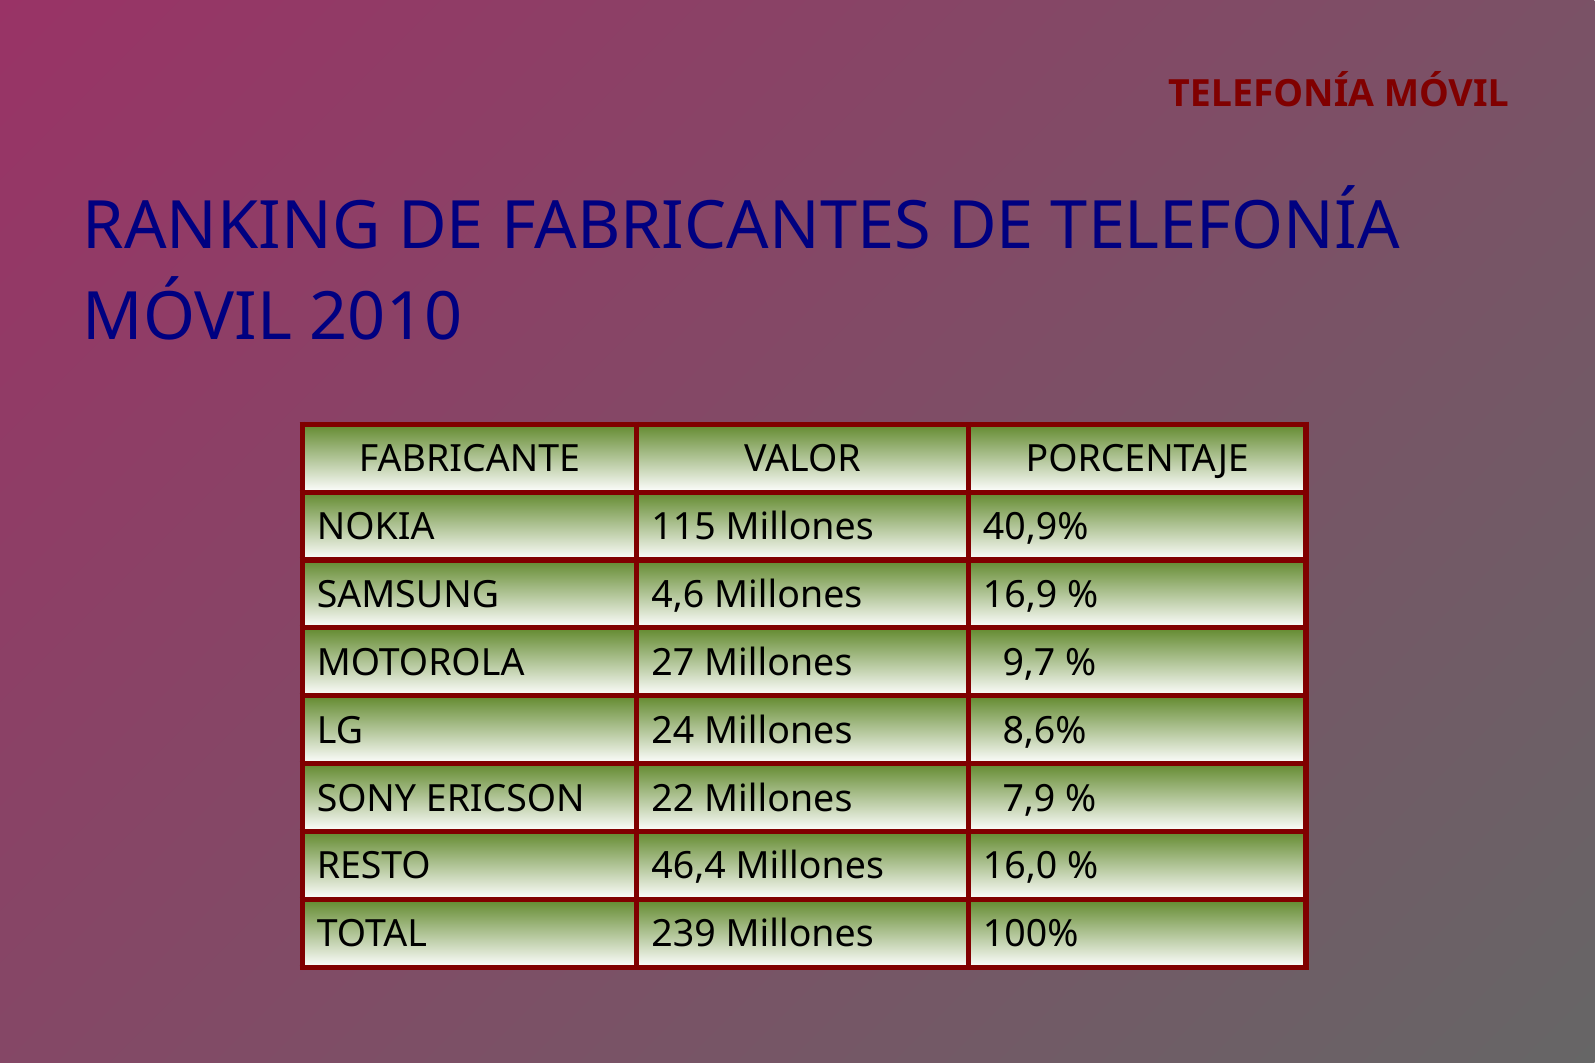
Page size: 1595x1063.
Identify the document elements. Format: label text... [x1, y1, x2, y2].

table_cell 40,9% [971, 495, 1303, 557]
table_cell 16,0 % [971, 834, 1303, 897]
table_cell TOTAL [305, 902, 634, 965]
table_cell 100% [971, 902, 1303, 965]
title [0, 0, 1595, 1063]
table_header FABRICANTE [305, 427, 634, 490]
table_cell 16,9 % [971, 563, 1303, 625]
table_cell RESTO [305, 834, 634, 897]
table_cell MOTOROLA [305, 630, 634, 693]
table_header VALOR [639, 427, 966, 490]
table_cell 8,6% [971, 698, 1303, 761]
table_cell 115 Millones [639, 495, 966, 557]
list RANKING DE FABRICANTES DE TELEFONÍA MÓVIL 2010 [11, 177, 1447, 879]
table_cell NOKIA [305, 495, 634, 557]
table_cell 9,7 % [971, 630, 1303, 693]
table_cell 46,4 Millones [639, 834, 966, 897]
table_cell 7,9 % [971, 766, 1303, 829]
table_cell SAMSUNG [305, 563, 634, 625]
table_cell 4,6 Millones [639, 563, 966, 625]
text_box TELEFONÍA MÓVIL [1153, 59, 1565, 123]
table_cell SONY ERICSON [305, 766, 634, 829]
table_cell LG [305, 698, 634, 761]
table_cell 239 Millones [639, 902, 966, 965]
table_cell 22 Millones [639, 766, 966, 829]
table_cell 27 Millones [639, 630, 966, 693]
table_header PORCENTAJE [971, 427, 1303, 490]
table_cell 24 Millones [639, 698, 966, 761]
